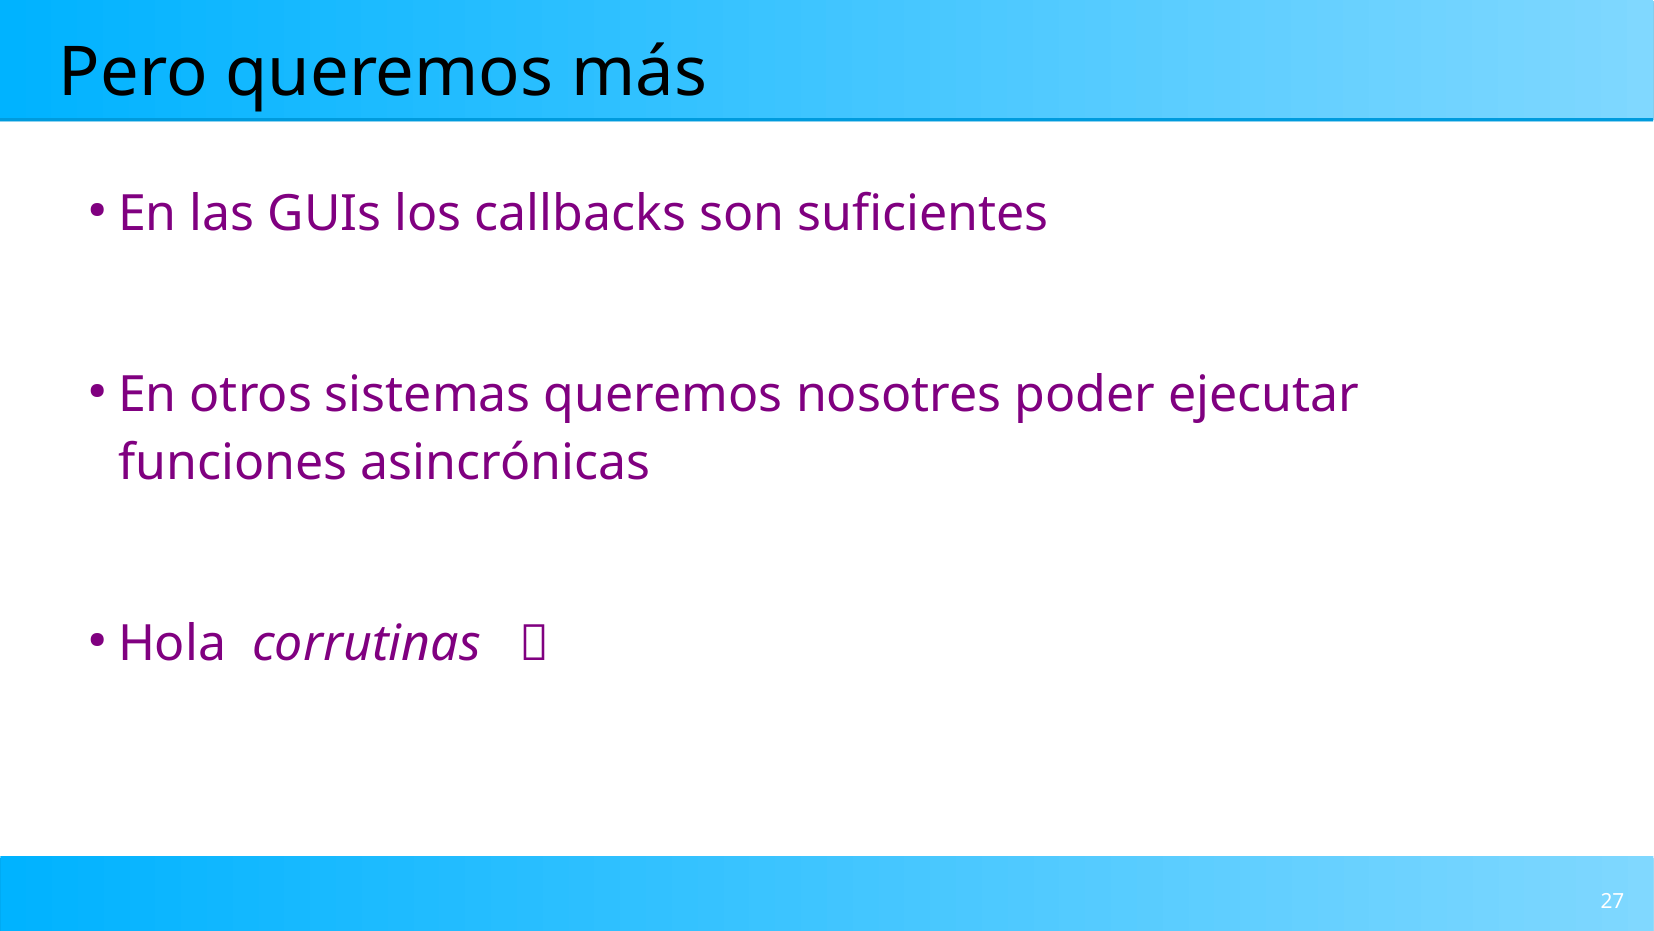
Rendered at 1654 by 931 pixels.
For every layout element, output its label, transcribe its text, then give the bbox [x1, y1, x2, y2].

title Pero queremos más [59, 29, 1595, 108]
list En las GUIs los callbacks son suficientes En otros sistemas queremos nosotres poder ejecutar funciones asincrónicas Hola corrutinas 👋 [59, 177, 1595, 768]
